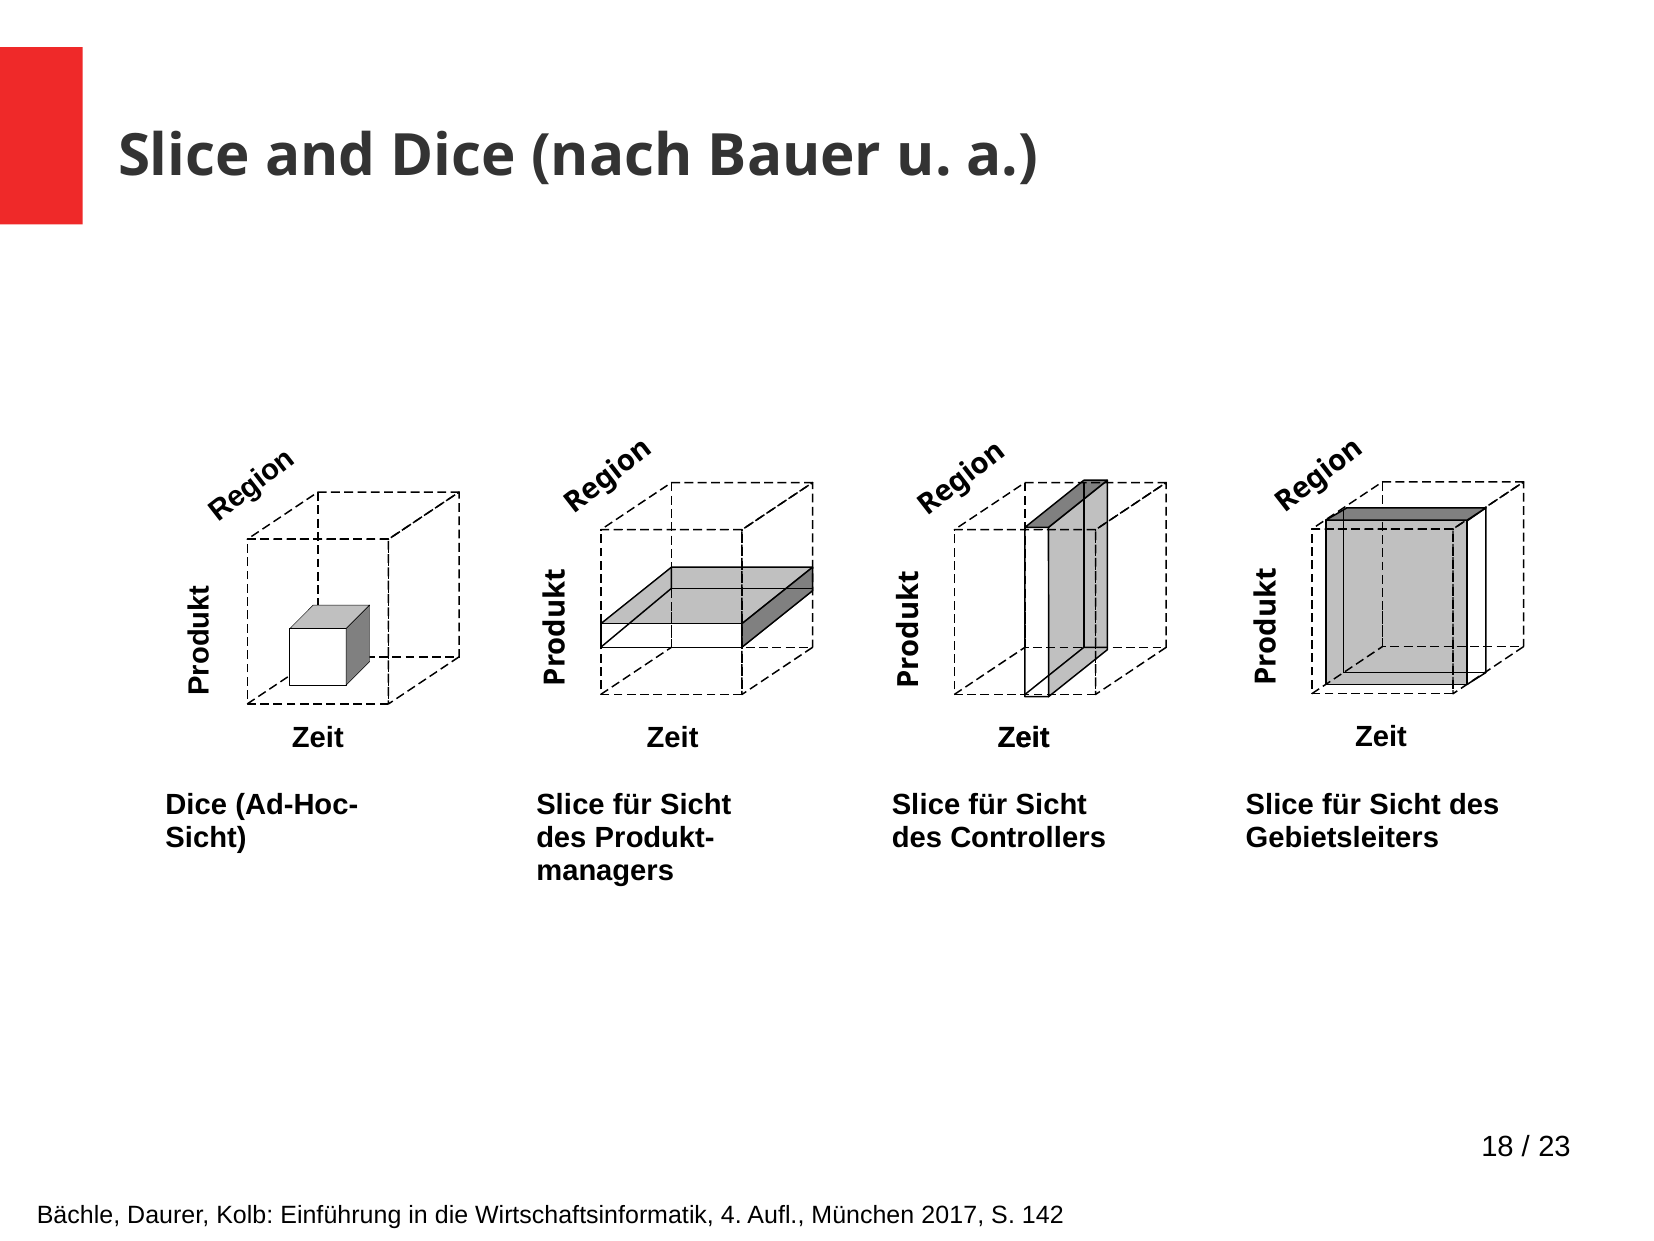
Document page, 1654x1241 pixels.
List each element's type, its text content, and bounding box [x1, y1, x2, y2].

text_box [1332, 512, 1343, 519]
text_box [1030, 484, 1083, 526]
text_box [743, 589, 811, 644]
text_box Produkt [510, 520, 596, 695]
title Slice and Dice (nach Bauer u. a.) [118, 49, 1571, 257]
text_box [790, 571, 811, 588]
text_box Region [887, 357, 1096, 539]
text_box [1344, 521, 1466, 672]
text_box [289, 584, 367, 694]
text_box Slice für Sicht des Controllers [883, 780, 1127, 945]
text_box Zeit [954, 694, 1094, 781]
text_box Zeit [1311, 693, 1451, 780]
text_box [347, 608, 369, 682]
text_box Dice (Ad-Hoc-Sicht) [157, 780, 376, 936]
text_box [600, 562, 671, 644]
text_box [1344, 509, 1481, 519]
text_box [1028, 484, 1110, 697]
text_box Produkt [1221, 520, 1308, 694]
text_box Zeit [248, 694, 388, 781]
text_box Produkt [155, 530, 242, 704]
text_box Region [178, 364, 388, 546]
text_box Slice für Sicht des Produkt-managers [527, 780, 791, 945]
text_box [600, 589, 782, 694]
text_box [672, 562, 809, 588]
text_box Produkt [863, 523, 950, 697]
text_box Slice für Sicht des Gebietsleiters [1237, 780, 1512, 945]
text_box [1327, 521, 1466, 684]
text_box Region [533, 354, 743, 537]
text_box Bächle, Daurer, Kolb: Einführung in die Wirtschaftsinformatik, 4. Aufl., München 2017, S. 142 [22, 1193, 1084, 1237]
text_box Zeit [603, 694, 742, 781]
text_box Region [1244, 354, 1454, 535]
text_box [1085, 481, 1100, 496]
text_box [964, 502, 1083, 694]
